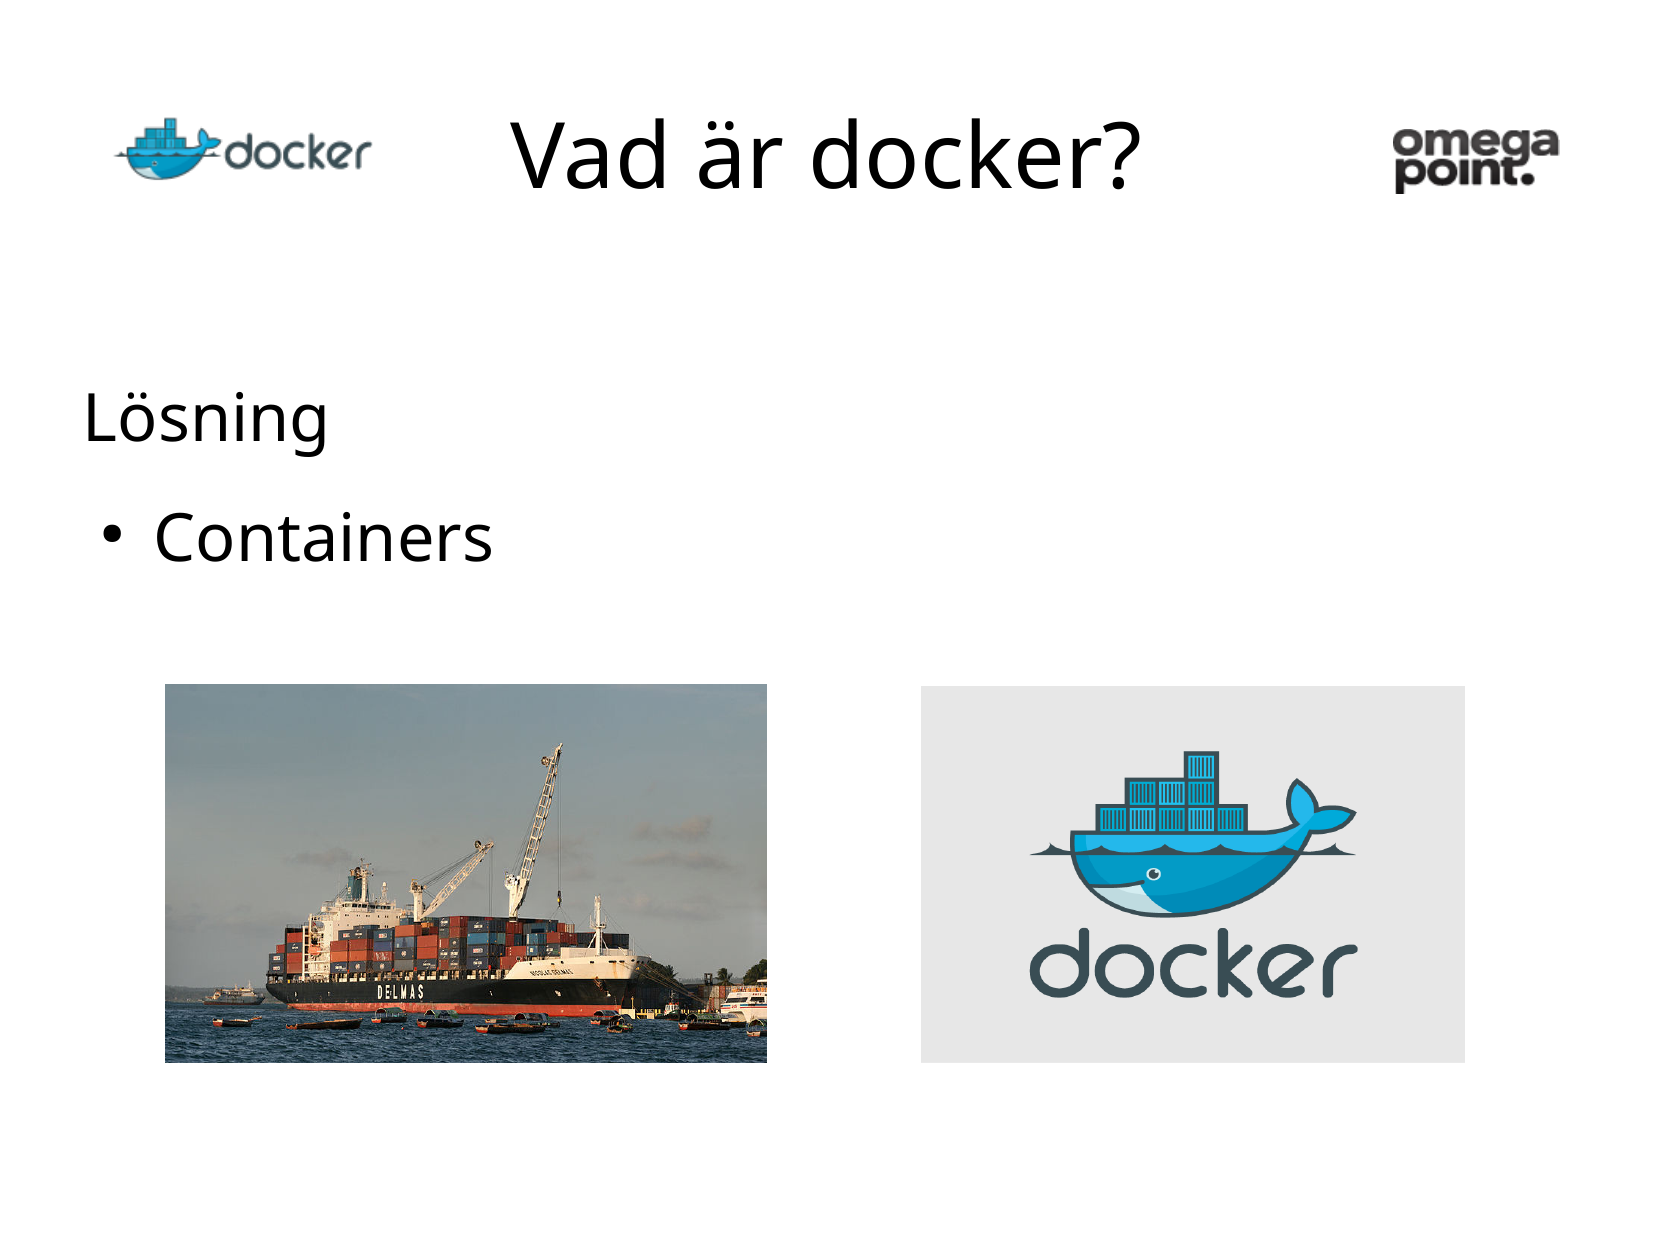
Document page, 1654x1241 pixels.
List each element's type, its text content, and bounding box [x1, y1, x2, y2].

picture [921, 686, 1465, 1063]
list Lösning Containers [82, 369, 1571, 930]
picture [1393, 129, 1560, 194]
picture [99, 94, 390, 204]
title Vad är docker? [82, 49, 1571, 257]
picture [165, 684, 767, 1063]
